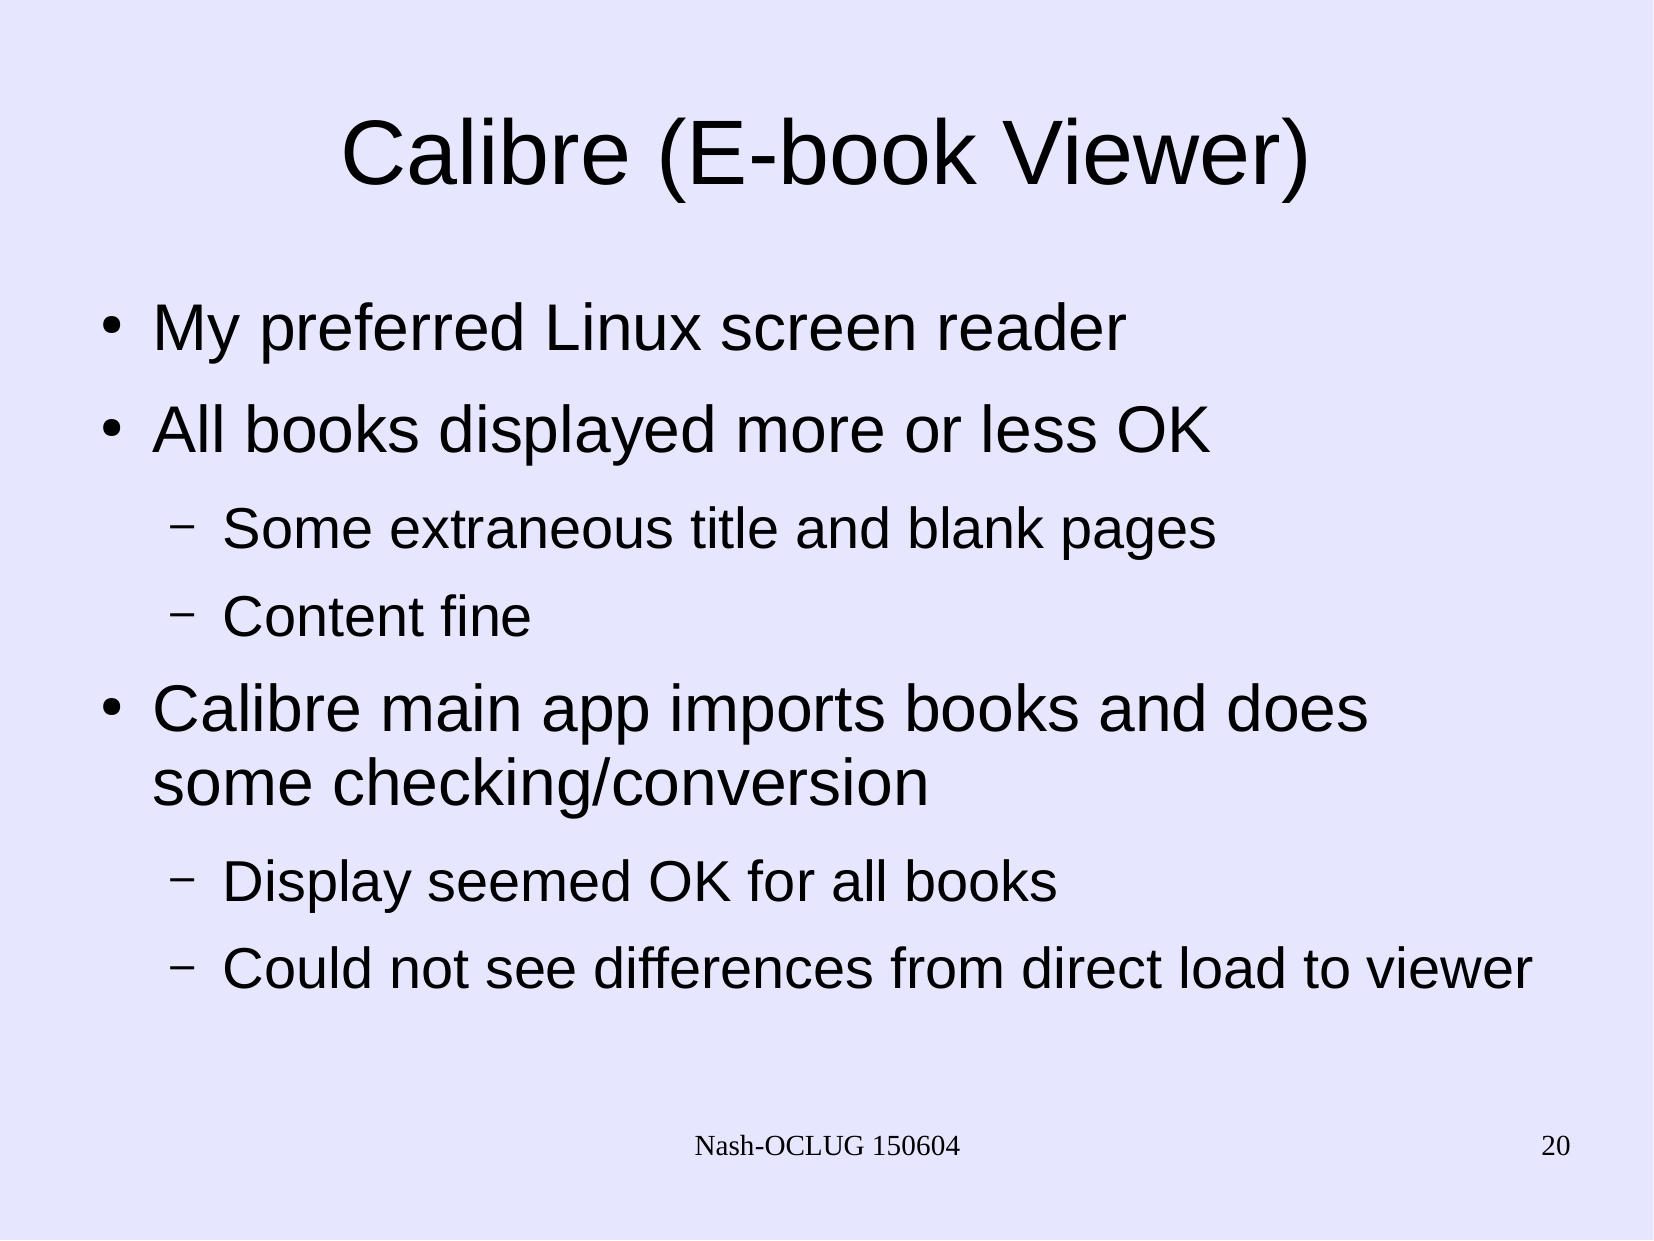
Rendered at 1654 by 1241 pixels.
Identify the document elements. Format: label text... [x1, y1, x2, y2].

title Calibre (E-book Viewer) [82, 49, 1571, 257]
list My preferred Linux screen reader All books displayed more or less OK Some extraneous title and blank pages Content fine Calibre main app imports books and does some checking/conversion Display seemed OK for all books Could not see differences from direct load to viewer [82, 290, 1538, 1010]
